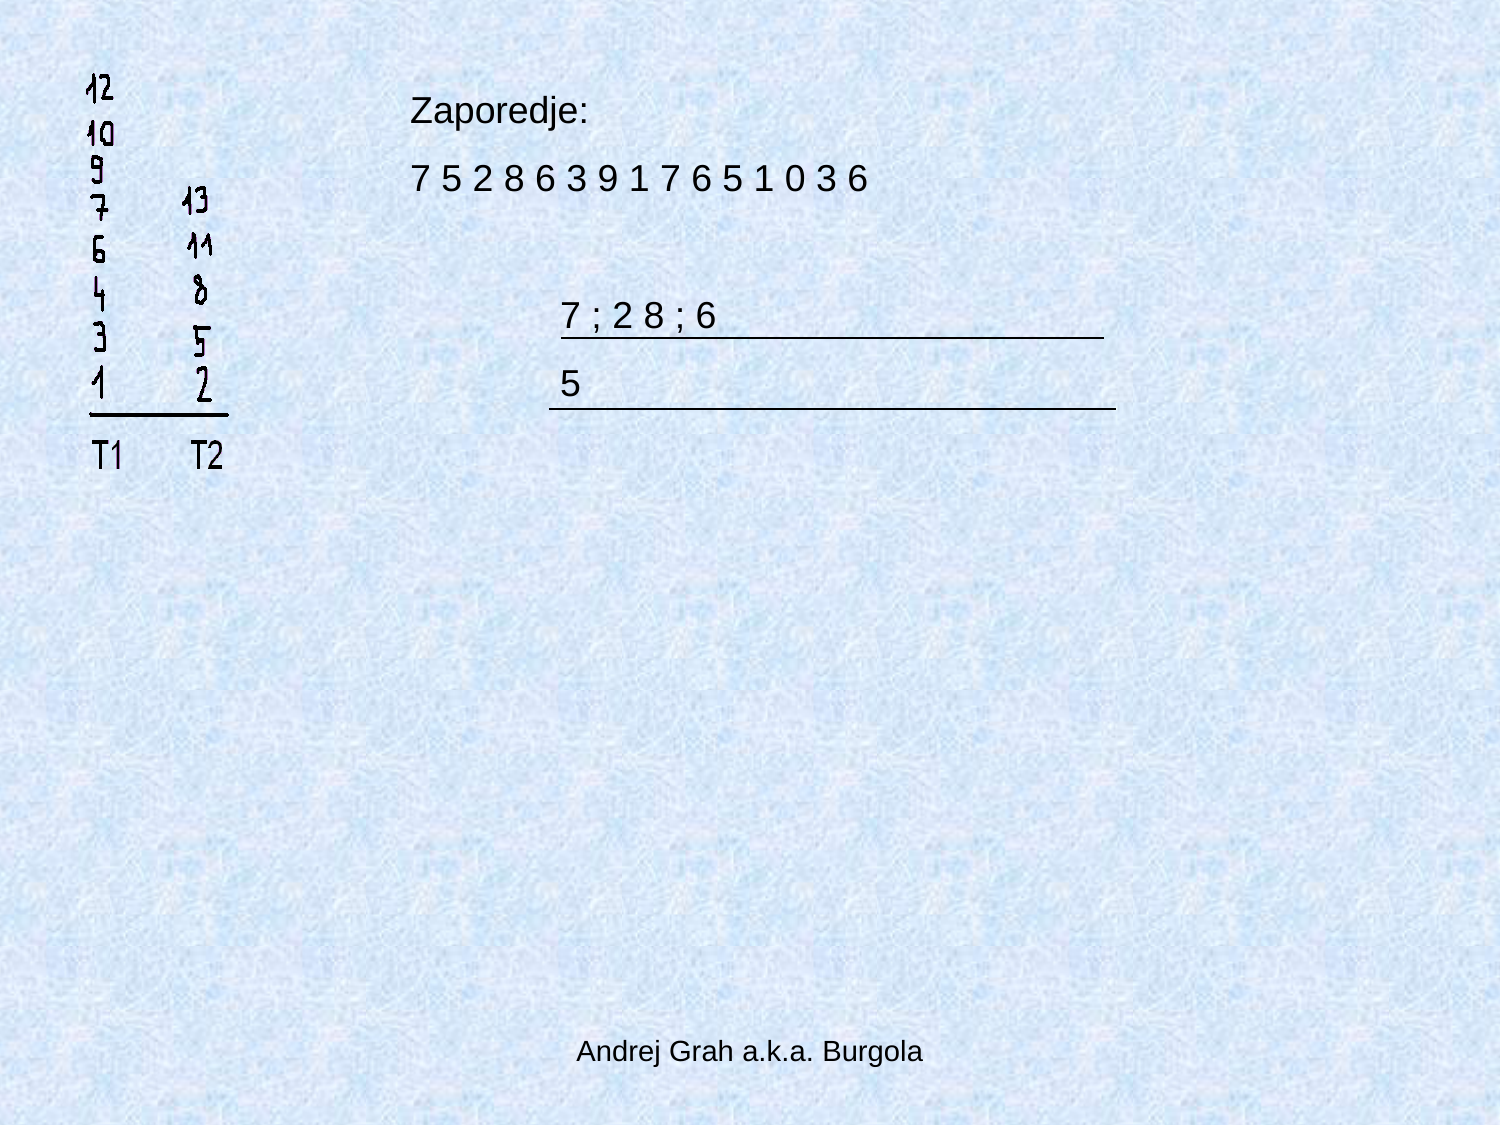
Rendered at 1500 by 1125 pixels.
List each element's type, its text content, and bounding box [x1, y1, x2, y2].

picture [0, 0, 1500, 1125]
text_box Zaporedje: 7 5 2 8 6 3 9 1 7 6 5 1 0 3 6 7 ; 2 8 ; 6 5 [395, 78, 1223, 549]
text_box Andrej Grah a.k.a. Burgola [512, 1024, 988, 1103]
